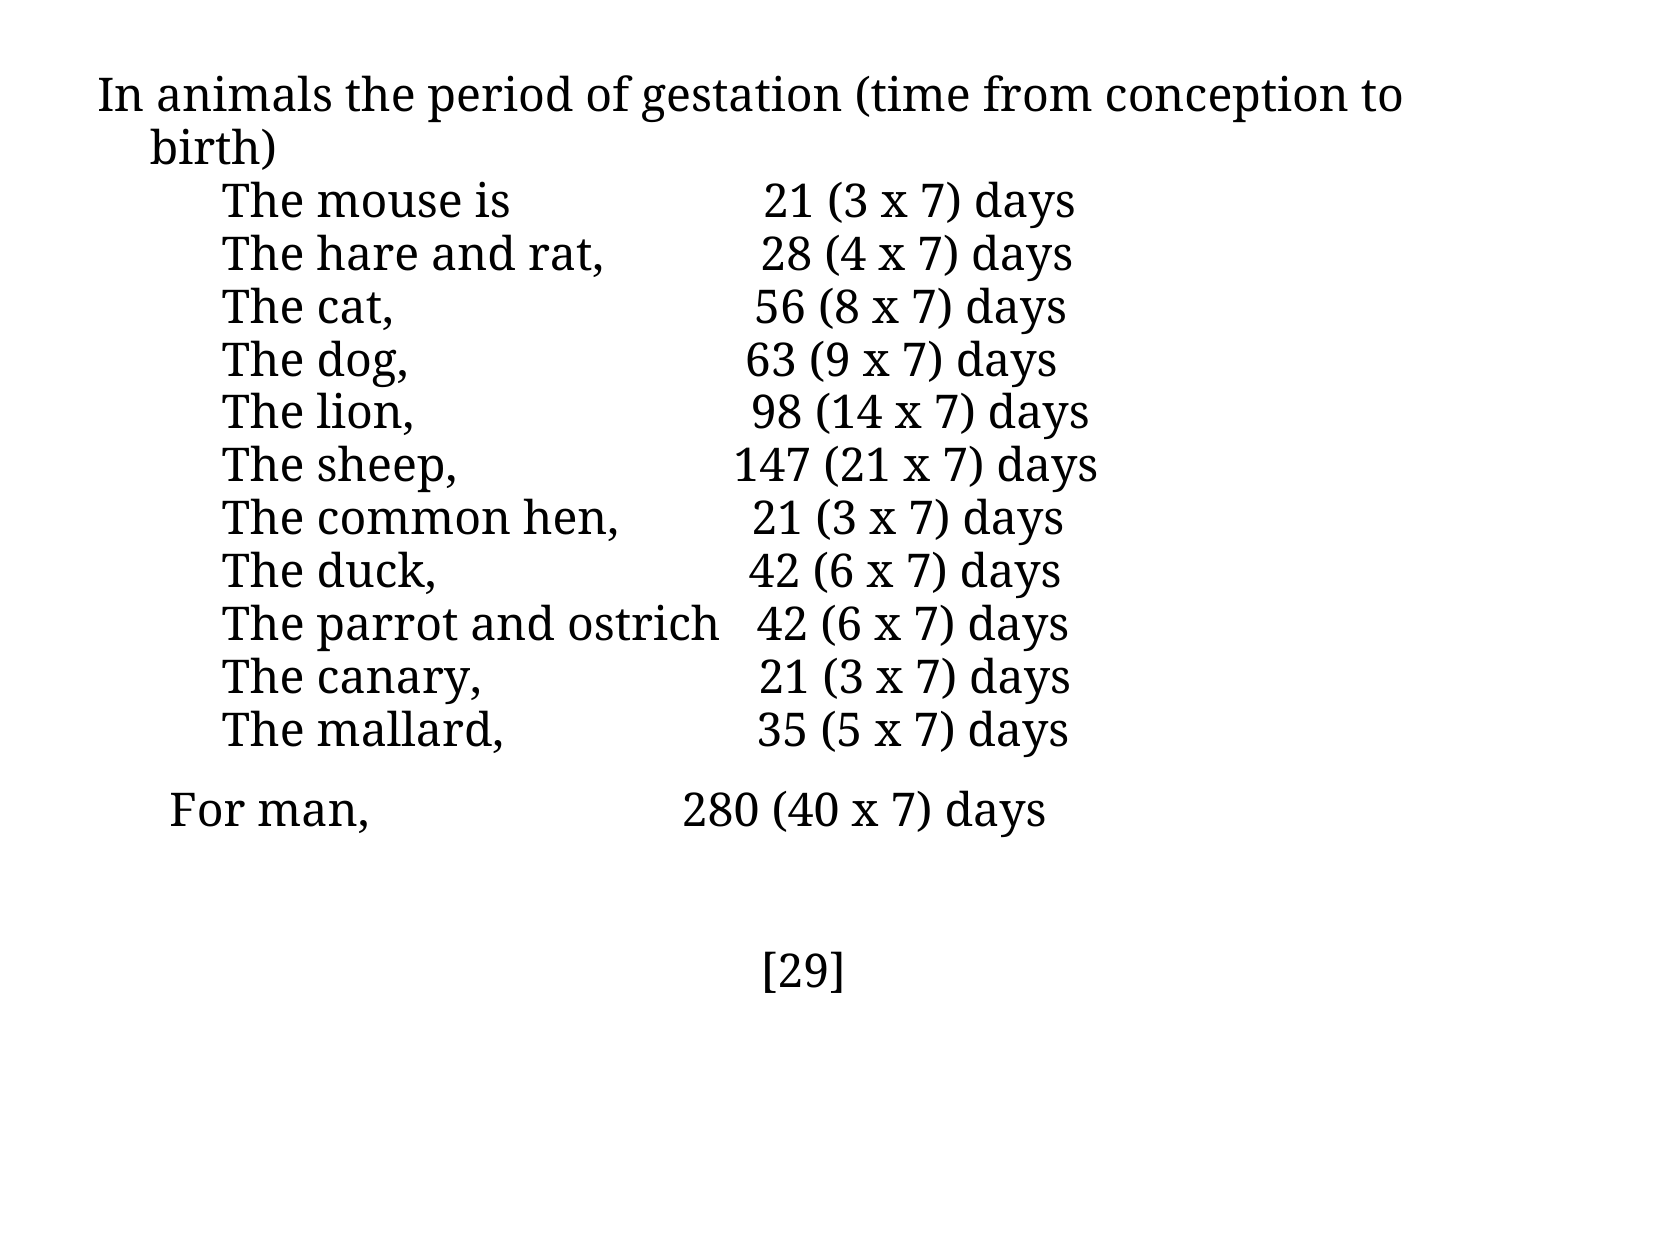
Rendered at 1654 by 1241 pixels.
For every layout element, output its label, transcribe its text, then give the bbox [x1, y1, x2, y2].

list In animals the period of gestation (time from conception to birth) The mouse is 21 (3 x 7) days The hare and rat, 28 (4 x 7) days The cat, 56 (8 x 7) days The dog, 63 (9 x 7) days The lion, 98 (14 x 7) days The sheep, 147 (21 x 7) days The common hen, 21 (3 x 7) days The duck, 42 (6 x 7) days The parrot and ostrich 42 (6 x 7) days The canary, 21 (3 x 7) days The mallard, 35 (5 x 7) days For man, 280 (40 x 7) days [29] [45, 66, 1534, 1007]
